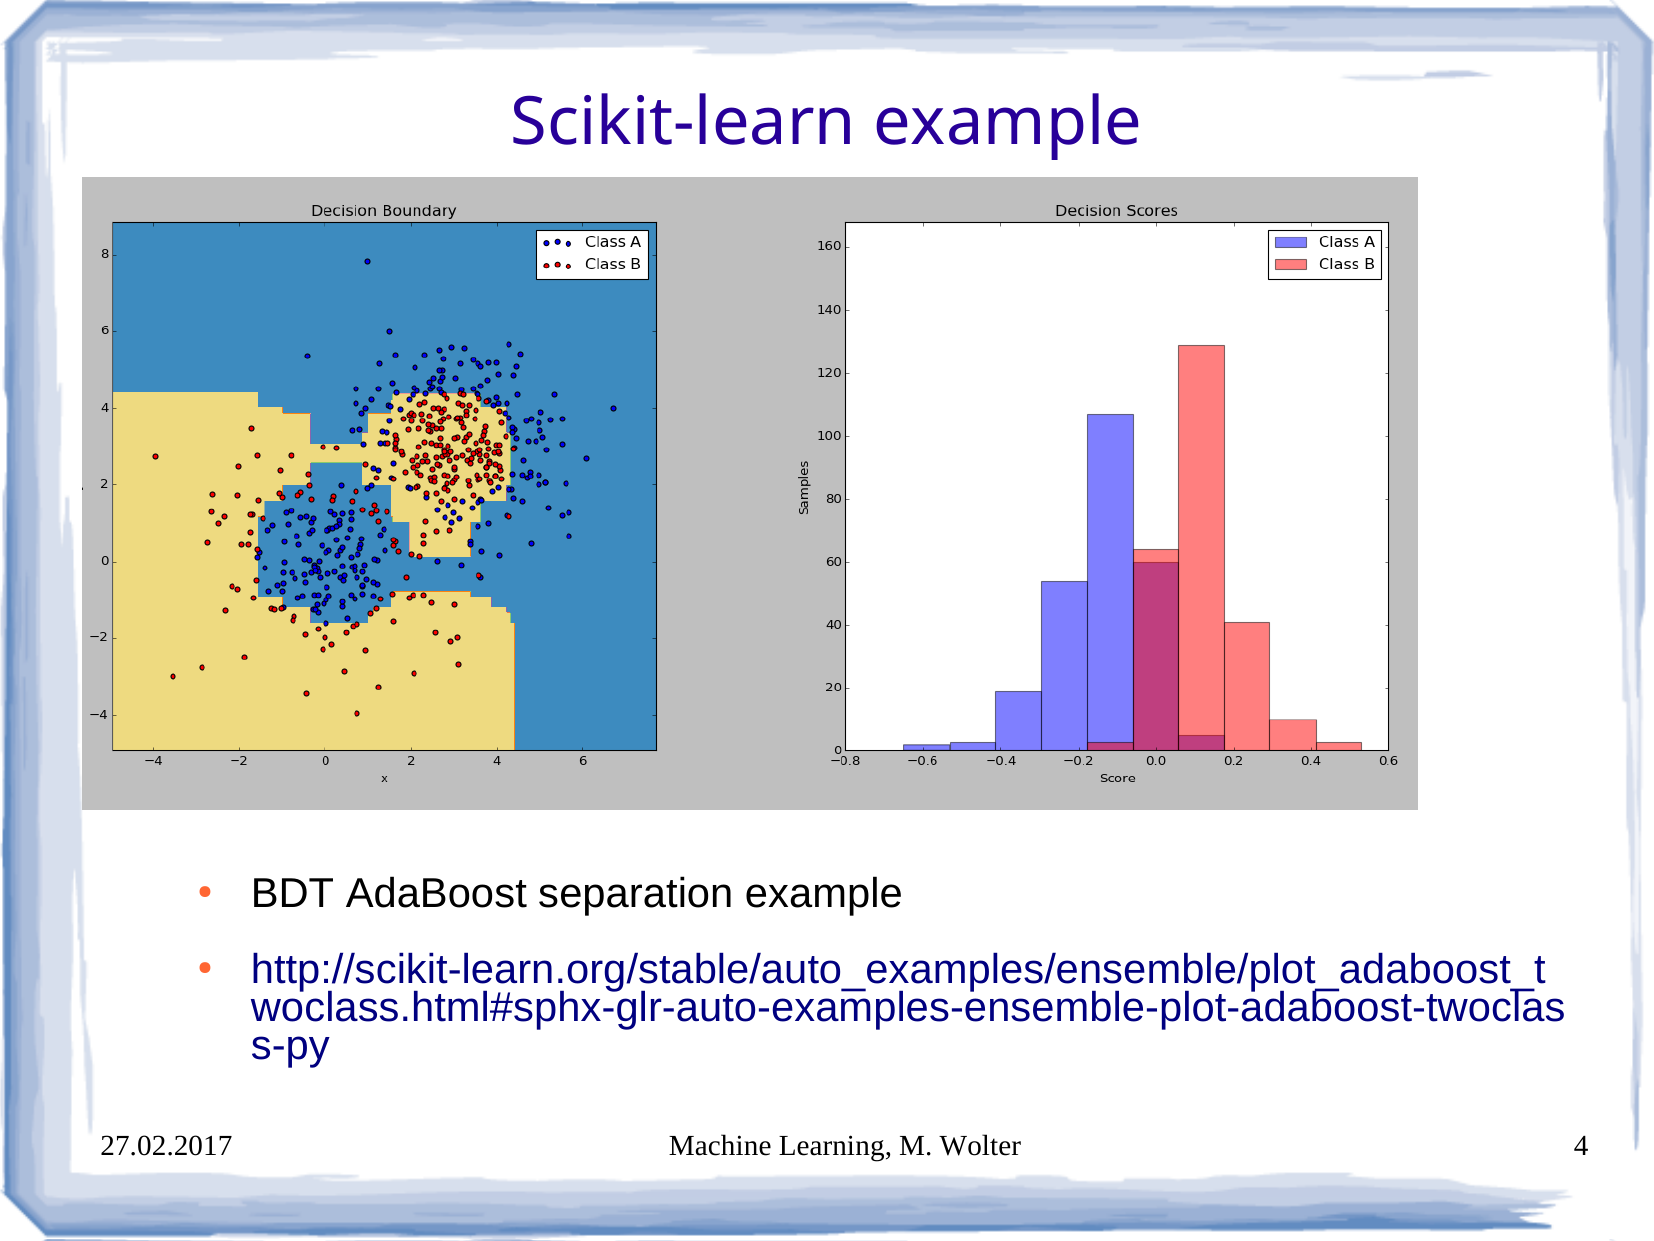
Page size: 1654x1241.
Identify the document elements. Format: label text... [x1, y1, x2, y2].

list BDT AdaBoost separation example http://scikit-learn.org/stable/auto_examples/ensemble/plot_adaboost_twoclass.html#sphx-glr-auto-examples-ensemble-plot-adaboost-twoclass-py [180, 870, 1571, 1141]
picture [0, 0, 1654, 1241]
title Scikit-learn example [82, 49, 1571, 188]
